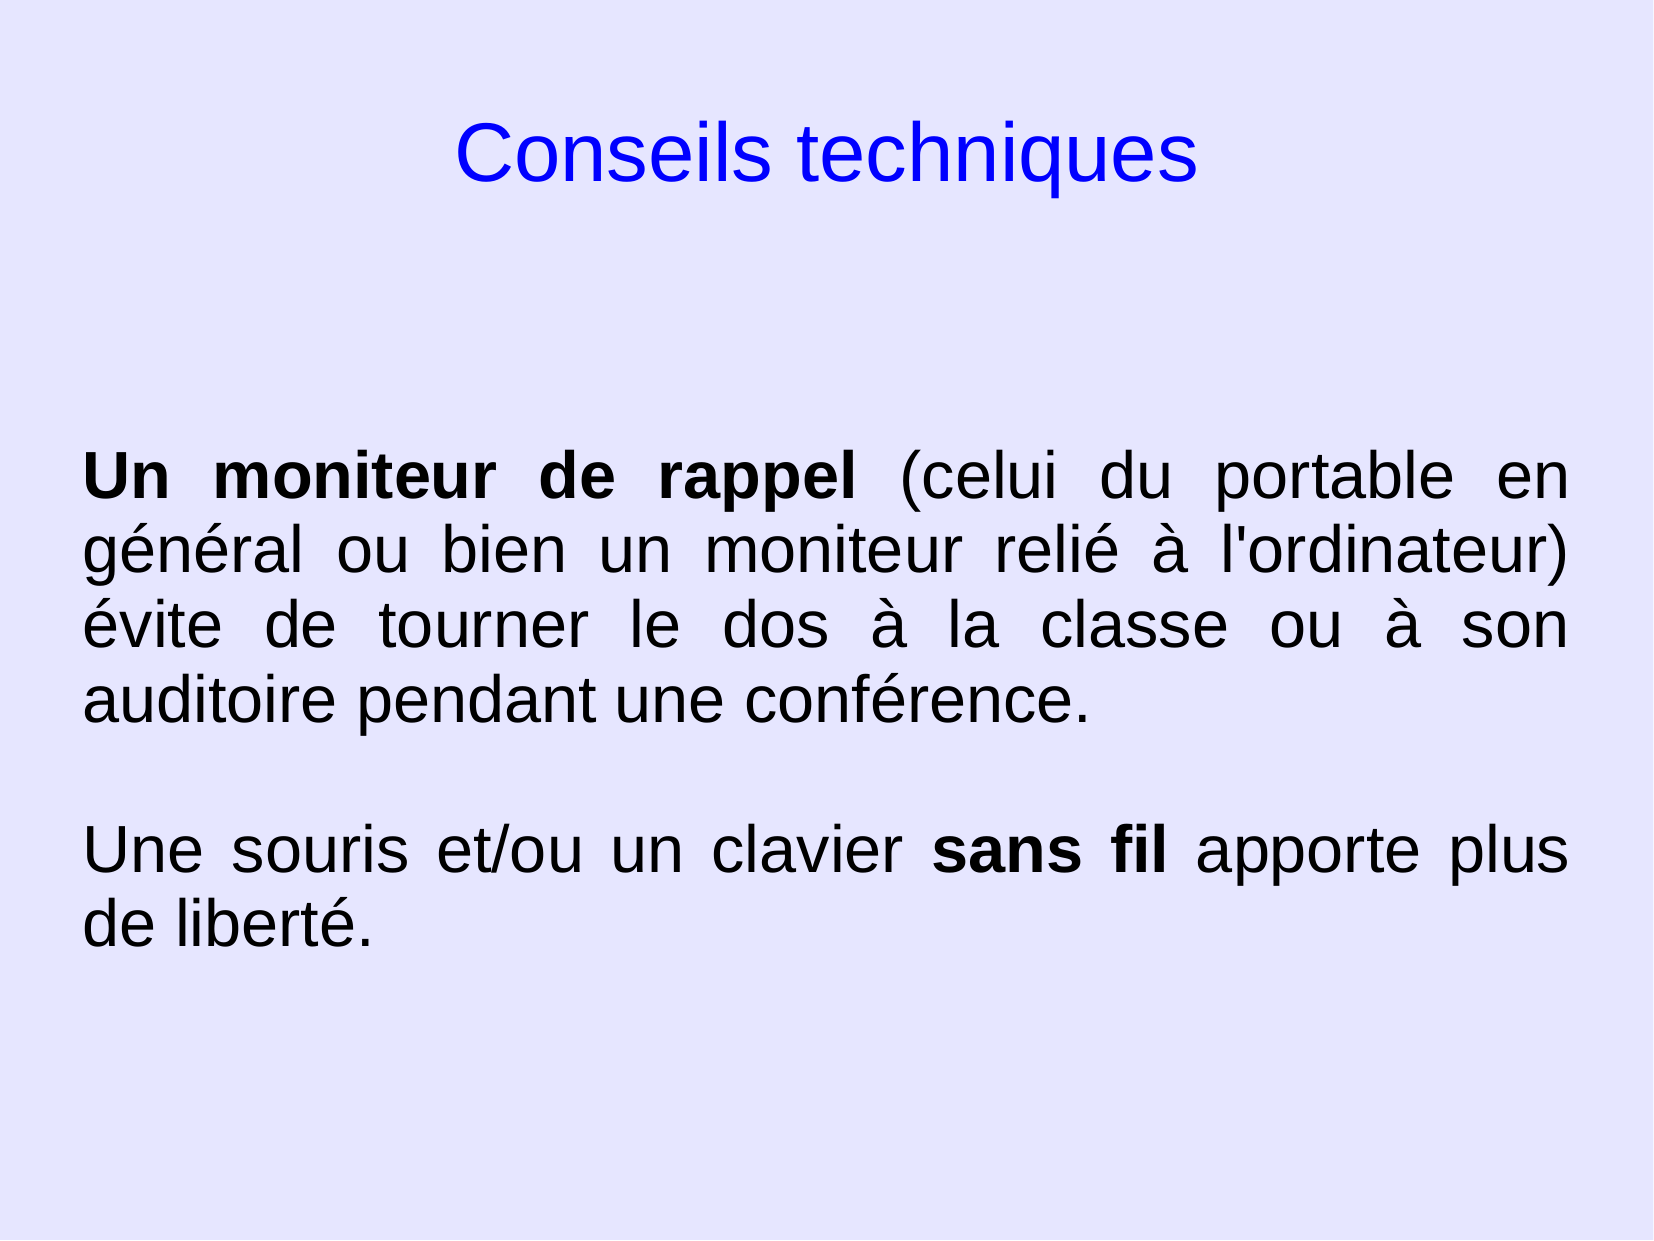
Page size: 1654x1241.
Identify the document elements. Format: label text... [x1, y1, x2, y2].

title Conseils techniques [82, 56, 1571, 250]
subtitle Un moniteur de rappel (celui du portable en général ou bien un moniteur relié à l'ordinateur) évite de tourner le dos à la classe ou à son auditoire pendant une conférence. Une souris et/ou un clavier sans fil apporte plus de liberté. [82, 290, 1571, 1109]
